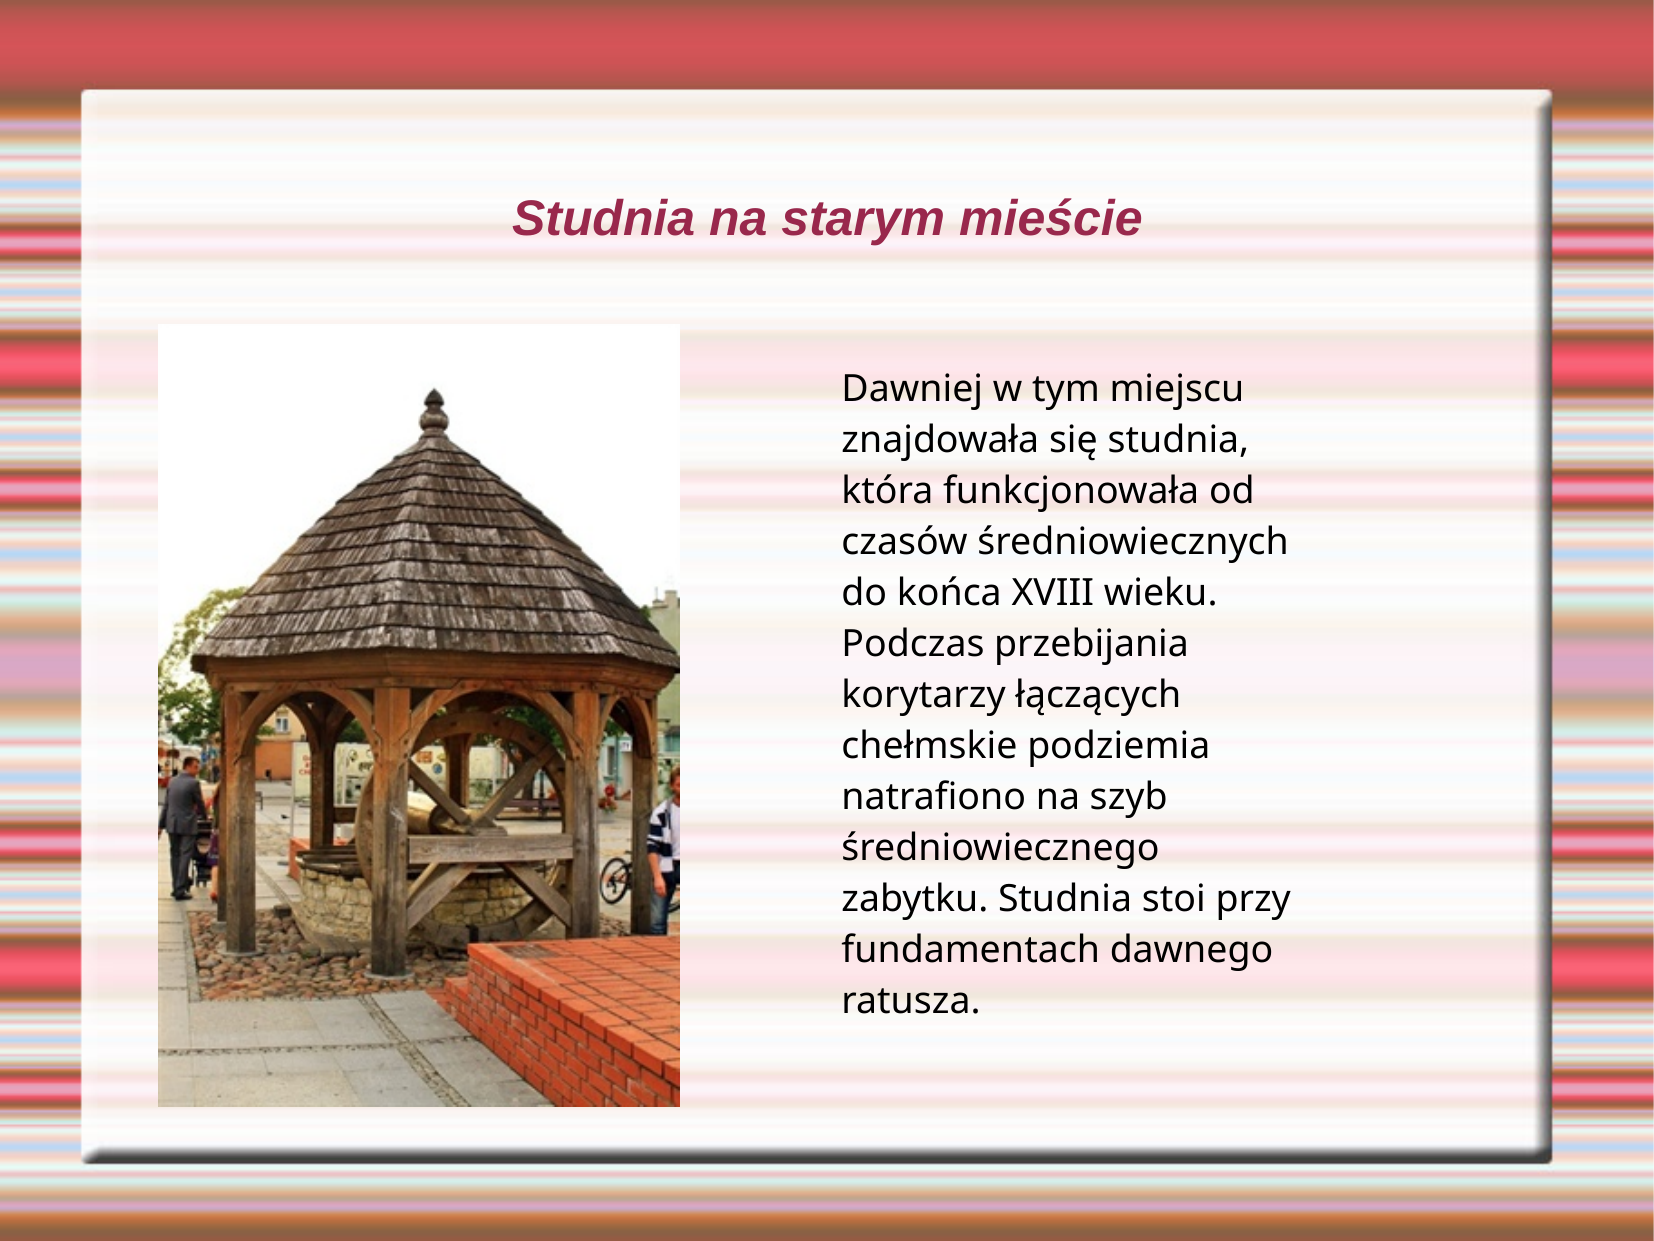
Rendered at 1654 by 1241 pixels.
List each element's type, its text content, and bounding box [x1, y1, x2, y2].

title Studnia na starym mieście [121, 114, 1534, 322]
text_box Dawniej w tym miejscu znajdowała się studnia, która funkcjonowała od czasów średniowiecznych do końca XVIII wieku. Podczas przebijania korytarzy łączących chełmskie podziemia natrafiono na szyb średniowiecznego zabytku. Studnia stoi przy fundamentach dawnego ratusza. [826, 354, 1329, 1052]
picture [0, 0, 1654, 1241]
